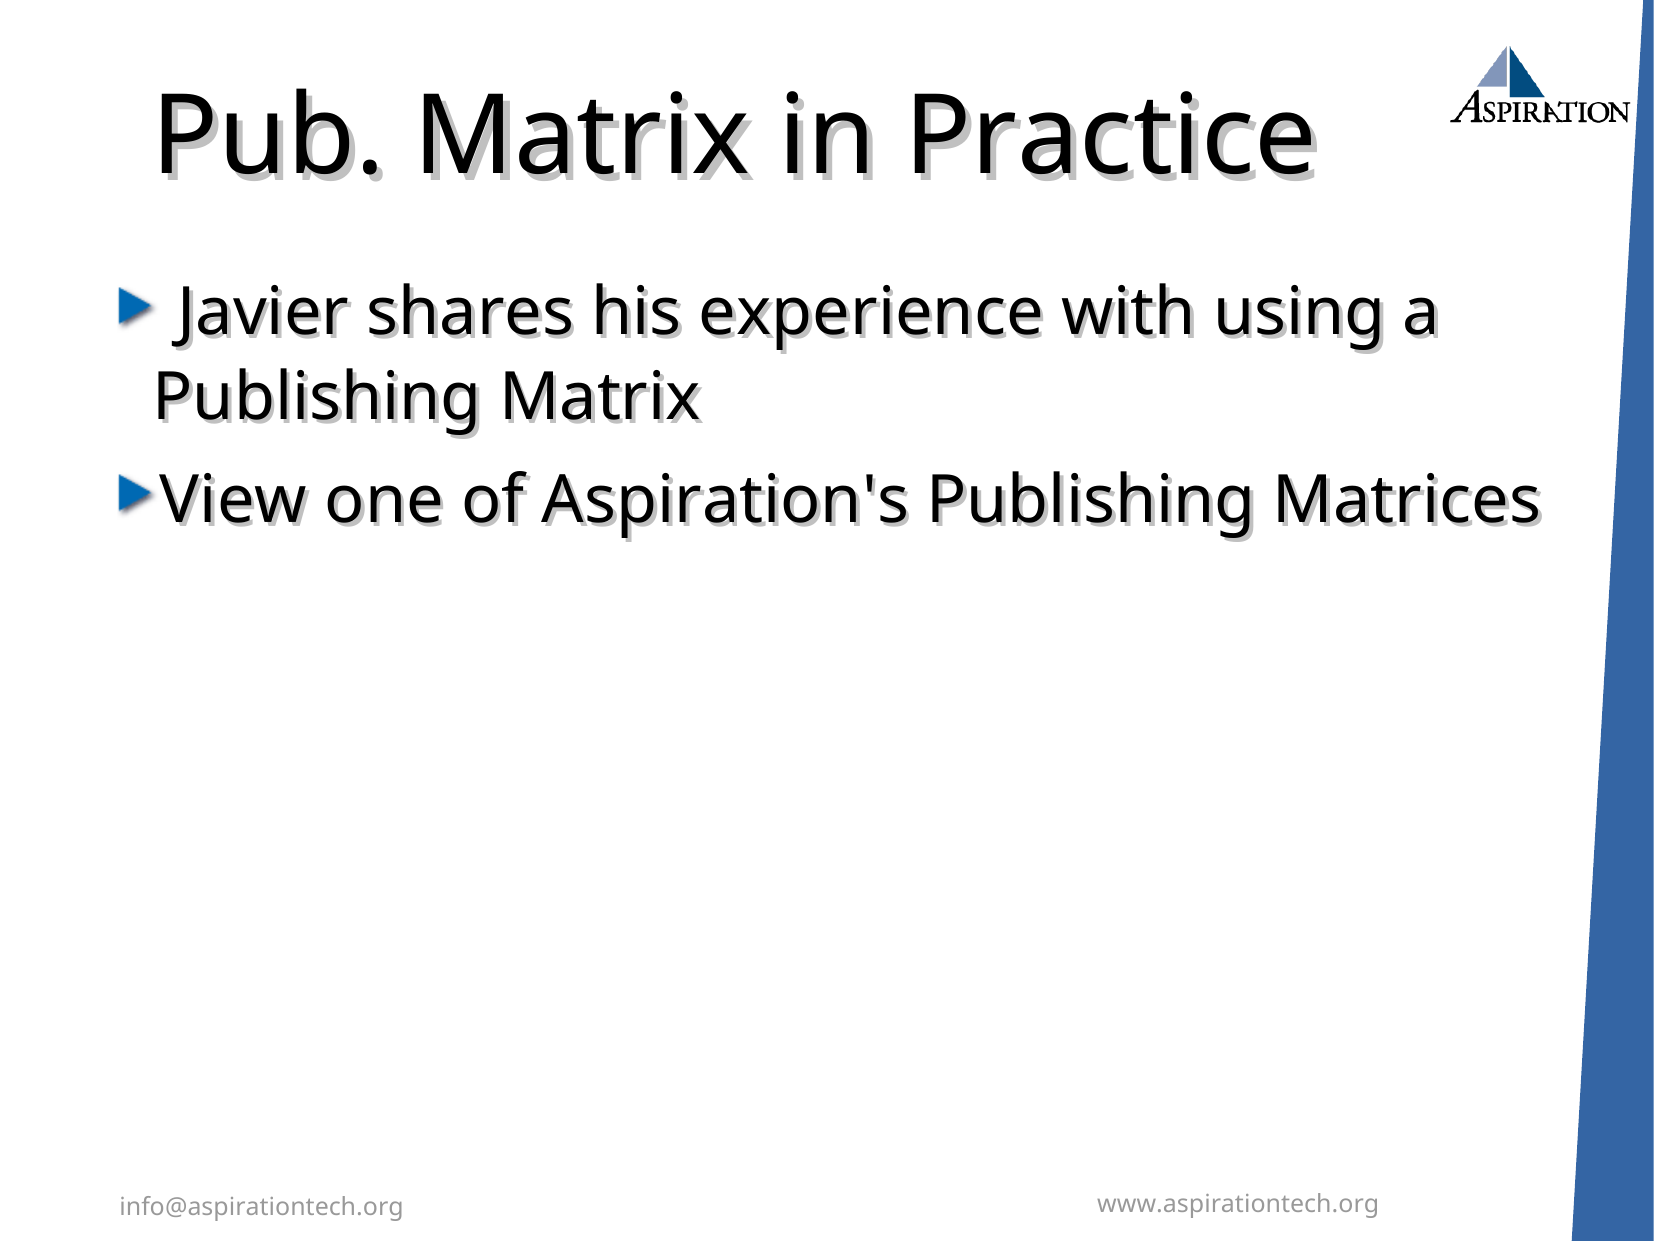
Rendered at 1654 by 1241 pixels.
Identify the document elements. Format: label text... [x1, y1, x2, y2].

title Pub. Matrix in Practice [54, 21, 1415, 227]
picture [1450, 46, 1631, 132]
list Javier shares his experience with using a Publishing Matrix View one of Aspiration's Publishing Matrices [54, 263, 1595, 983]
